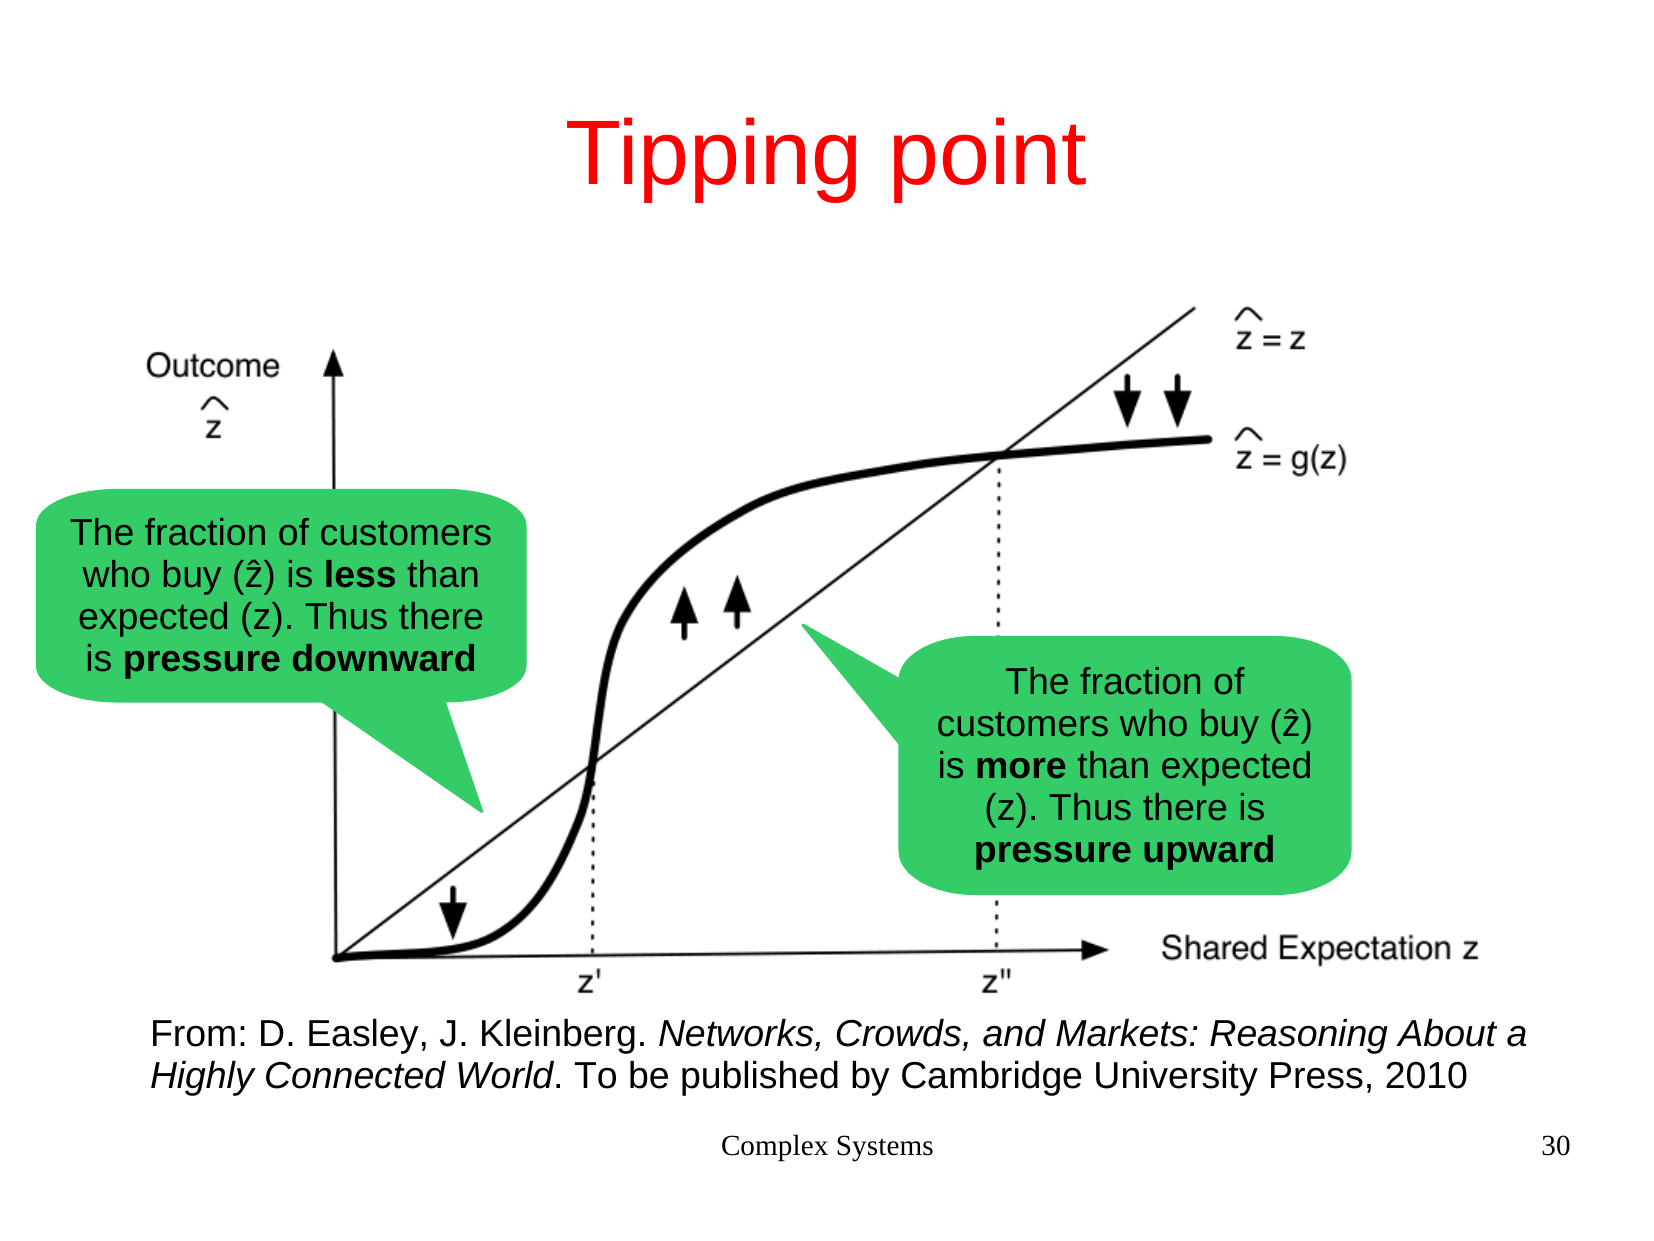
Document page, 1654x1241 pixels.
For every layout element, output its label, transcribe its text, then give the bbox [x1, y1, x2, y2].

title Tipping point [82, 49, 1571, 257]
picture [126, 285, 1501, 1013]
text_box From: D. Easley, J. Kleinberg. Networks, Crowds, and Markets: Reasoning About a Highly Connected World. To be published by Cambridge University Press, 2010 [150, 1012, 1576, 1097]
text_box The fraction of customers who buy (ẑ) is less than expected (z). Thus there is pressure downward [37, 490, 526, 812]
text_box The fraction of customers who buy (ẑ) is more than expected (z). Thus there is pressure upward [802, 625, 1351, 894]
